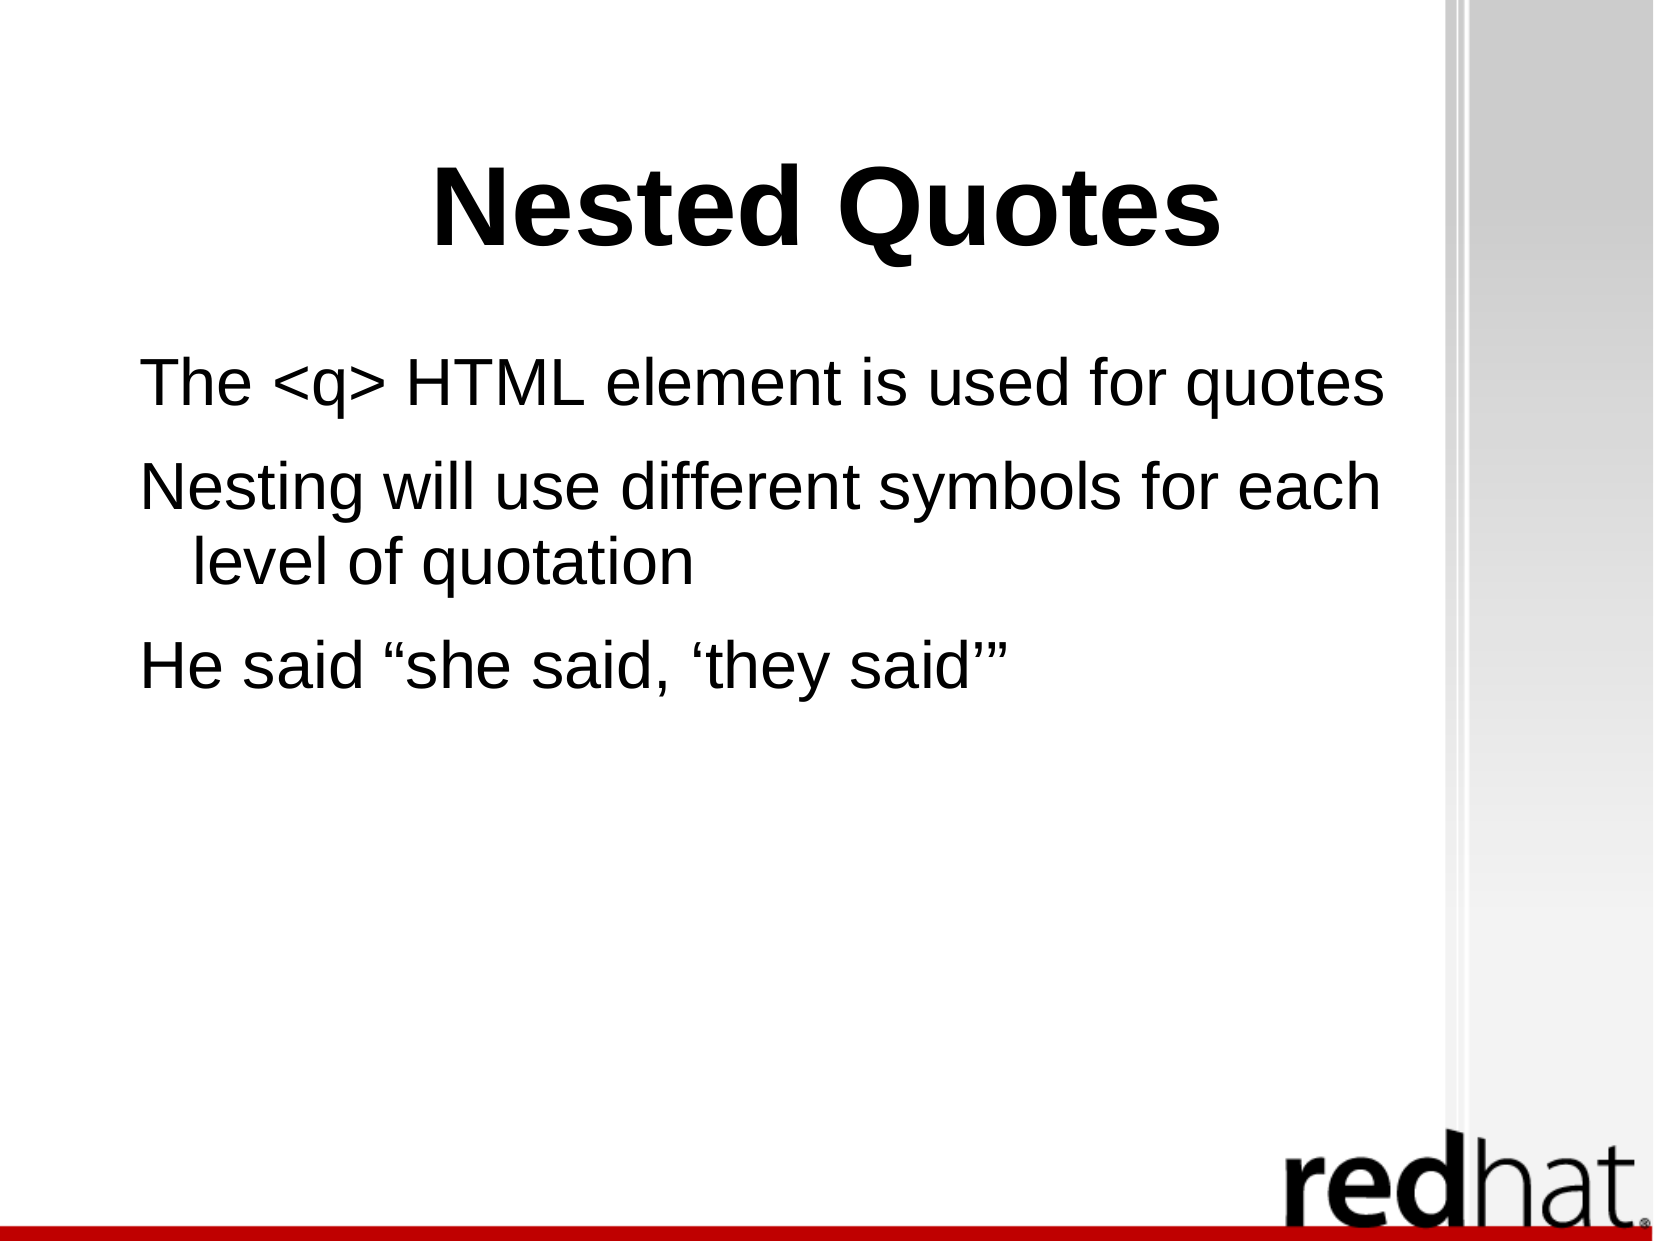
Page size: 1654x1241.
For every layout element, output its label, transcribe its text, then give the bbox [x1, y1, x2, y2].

picture [0, 0, 1654, 1241]
title Nested Quotes [121, 102, 1533, 311]
list The <q> HTML element is used for quotes Nesting will use different symbols for each level of quotation He said “she said, ‘they said’” [121, 344, 1533, 1127]
